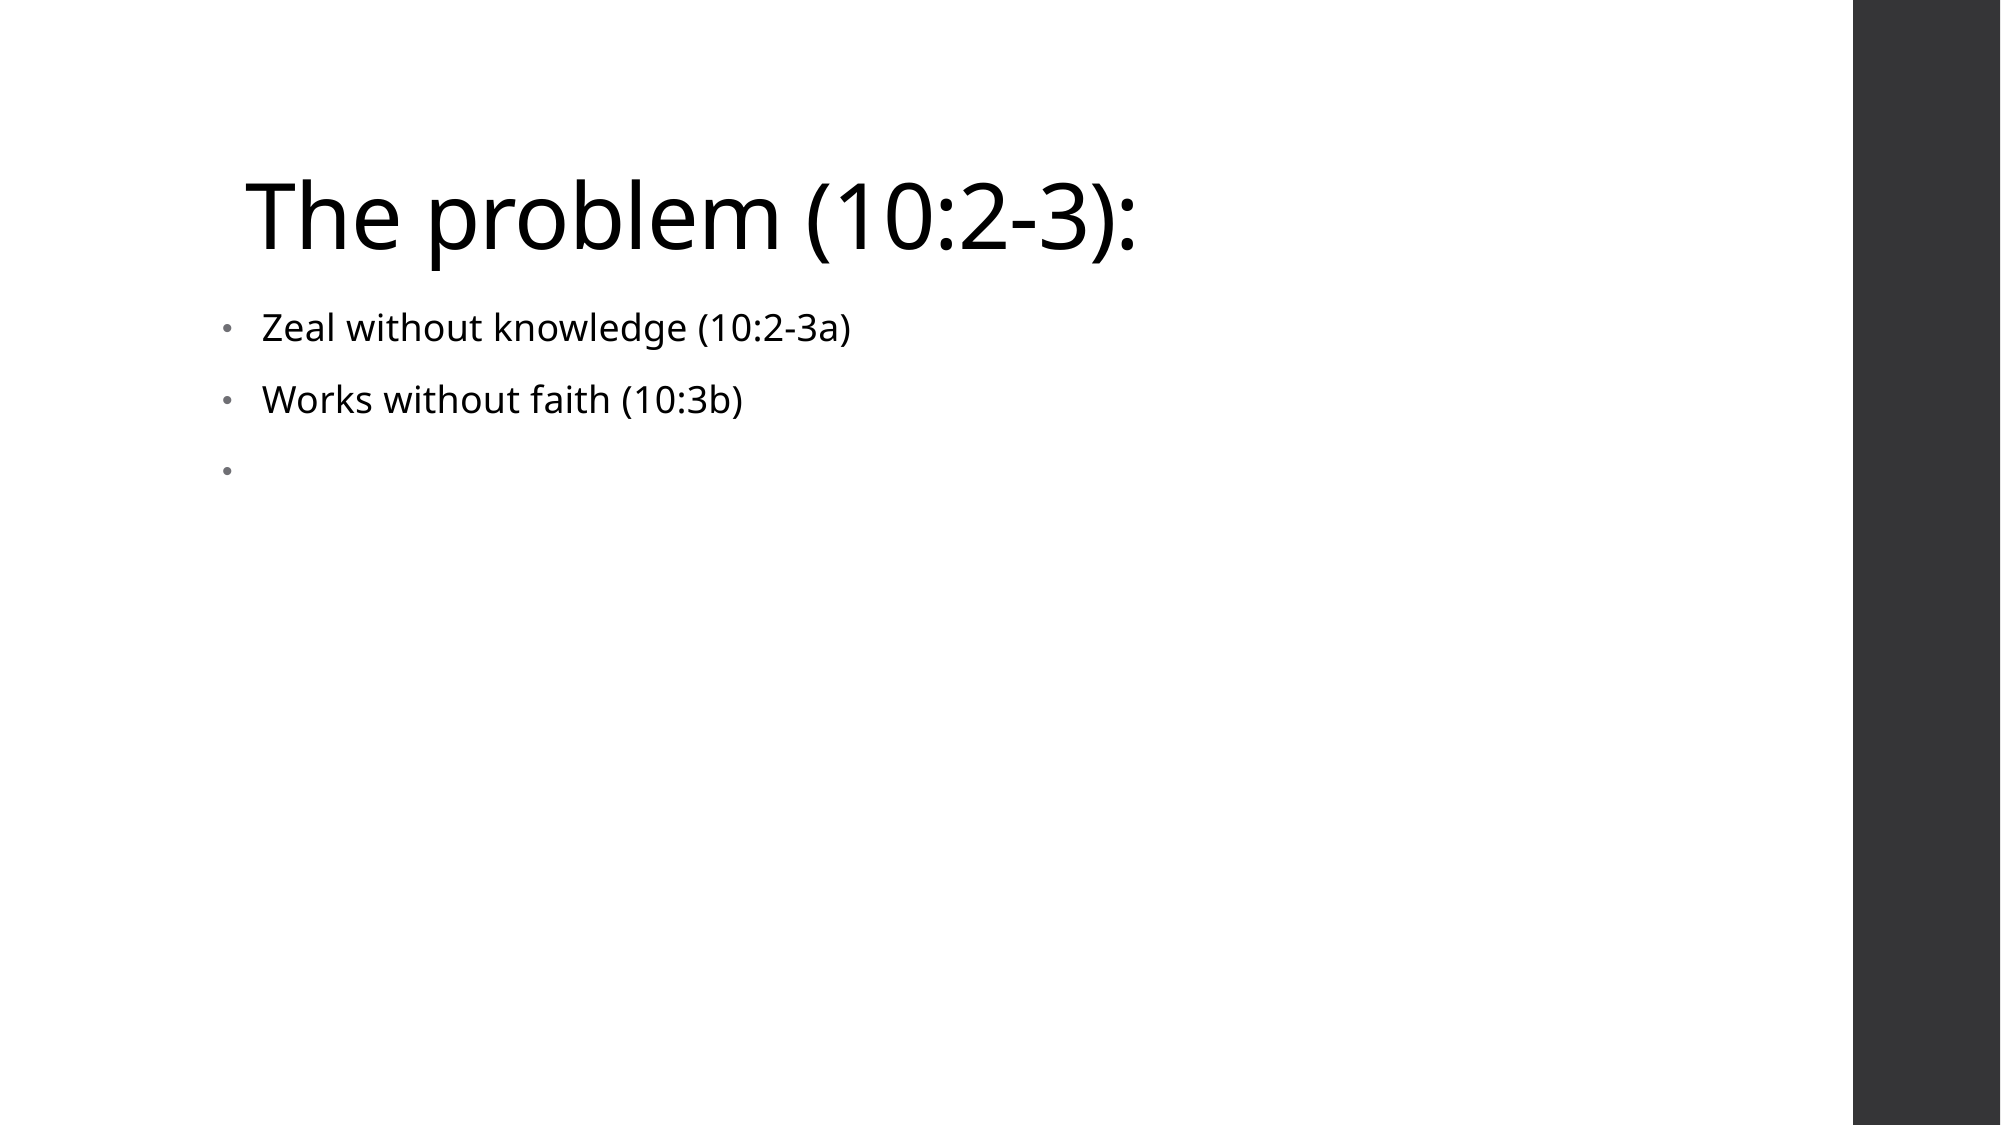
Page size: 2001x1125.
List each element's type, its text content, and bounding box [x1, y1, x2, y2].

title The problem (10:2-3): [206, 60, 1797, 278]
list Zeal without knowledge (10:2-3a) Works without faith (10:3b) [206, 299, 1617, 1014]
